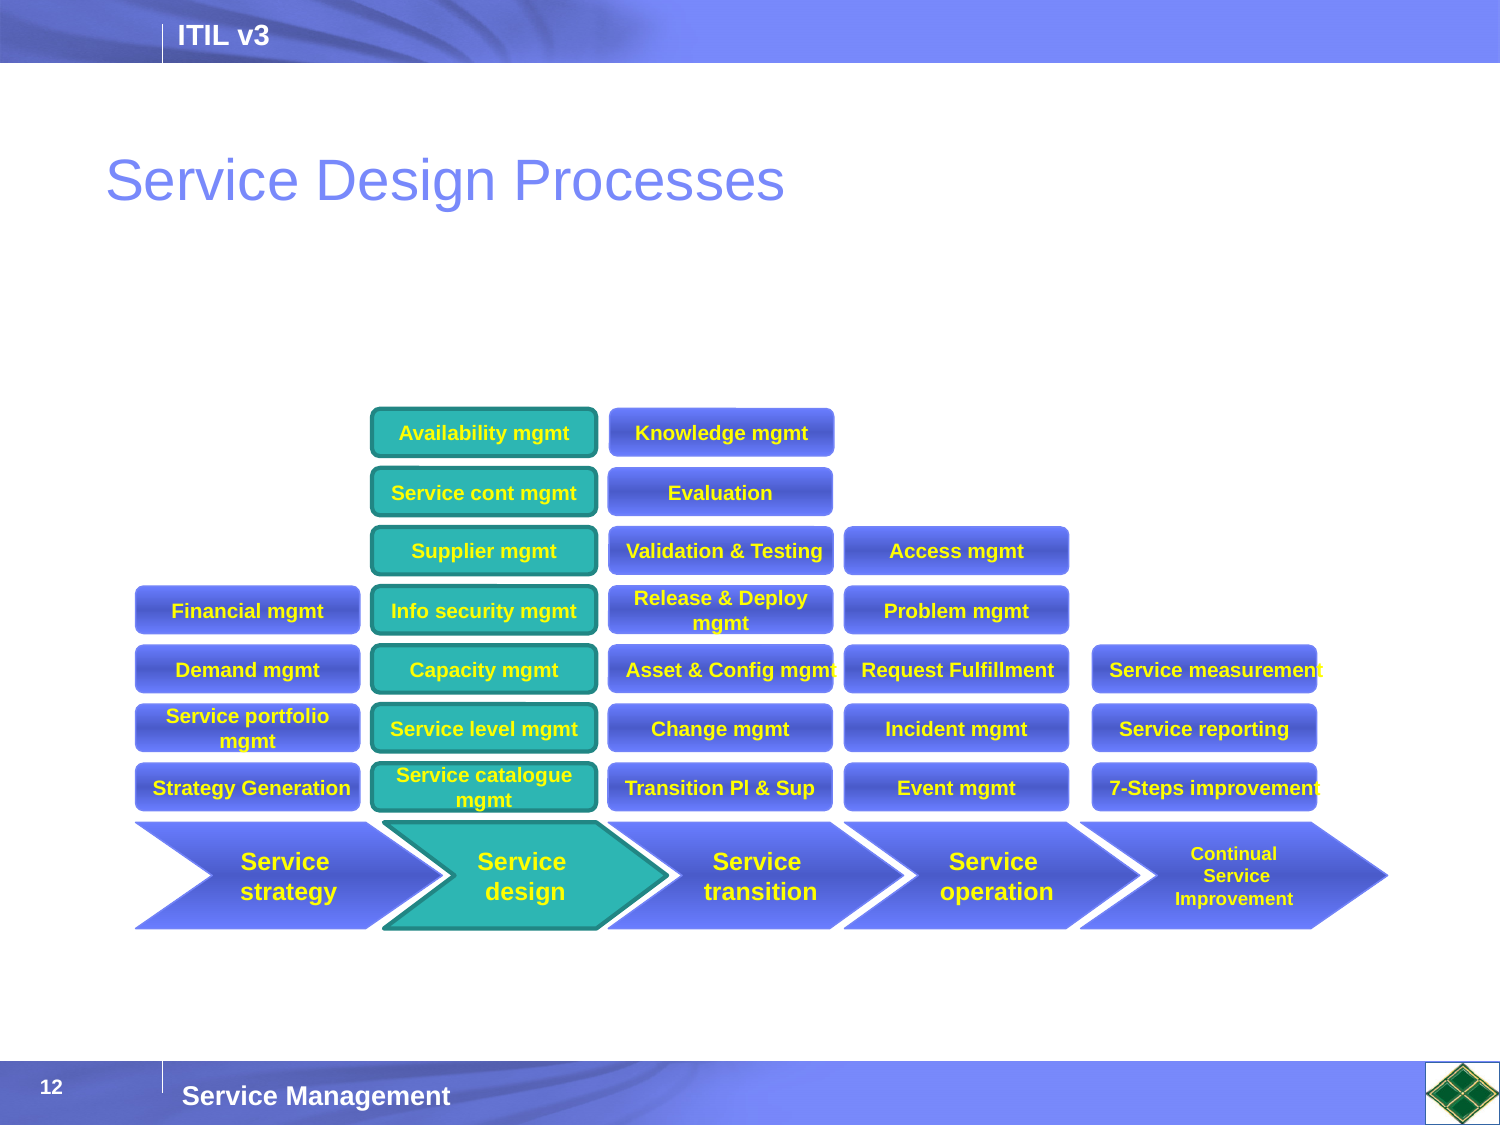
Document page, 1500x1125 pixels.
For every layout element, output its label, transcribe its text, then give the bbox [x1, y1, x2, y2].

text_box Service reporting [1092, 704, 1317, 752]
text_box Problem mgmt [844, 586, 1069, 634]
text_box Knowledge mgmt [609, 408, 834, 456]
text_box Strategy Generation [135, 763, 360, 811]
text_box Event mgmt [844, 763, 1069, 811]
text_box Asset & Config mgmt [608, 644, 833, 693]
text_box Financial mgmt [135, 586, 360, 634]
text_box Demand mgmt [135, 645, 360, 693]
text_box Validation & Testing [608, 526, 834, 575]
text_box Info security mgmt [371, 586, 597, 634]
text_box Service cont mgmt [371, 467, 597, 516]
text_box Access mgmt [844, 526, 1069, 575]
text_box Service transition [608, 822, 904, 929]
text_box Service Design Processes [90, 121, 1444, 221]
text_box Request Fulfillment [844, 645, 1069, 693]
text_box Service catalogue mgmt [371, 763, 597, 811]
text_box Incident mgmt [844, 704, 1069, 752]
text_box Service operation [844, 822, 1140, 929]
text_box Supplier mgmt [371, 526, 597, 575]
text_box Service strategy [135, 822, 443, 929]
text_box Service portfolio mgmt [135, 704, 360, 752]
text_box 7-Steps improvement [1092, 763, 1317, 811]
text_box Continual Service Improvement [1080, 822, 1388, 929]
text_box Service design [383, 822, 668, 929]
text_box Change mgmt [608, 704, 833, 752]
text_box Evaluation [608, 467, 833, 516]
text_box <číslo> [25, 1066, 191, 1119]
picture [1426, 1063, 1499, 1124]
text_box Service level mgmt [371, 704, 597, 752]
text_box Transition Pl & Sup [607, 763, 833, 811]
text_box Service measurement [1092, 645, 1317, 693]
text_box Release & Deploy mgmt [608, 585, 833, 634]
picture [0, 0, 1500, 63]
text_box Availability mgmt [371, 408, 597, 457]
text_box Capacity mgmt [371, 645, 597, 693]
picture [0, 1061, 1500, 1125]
